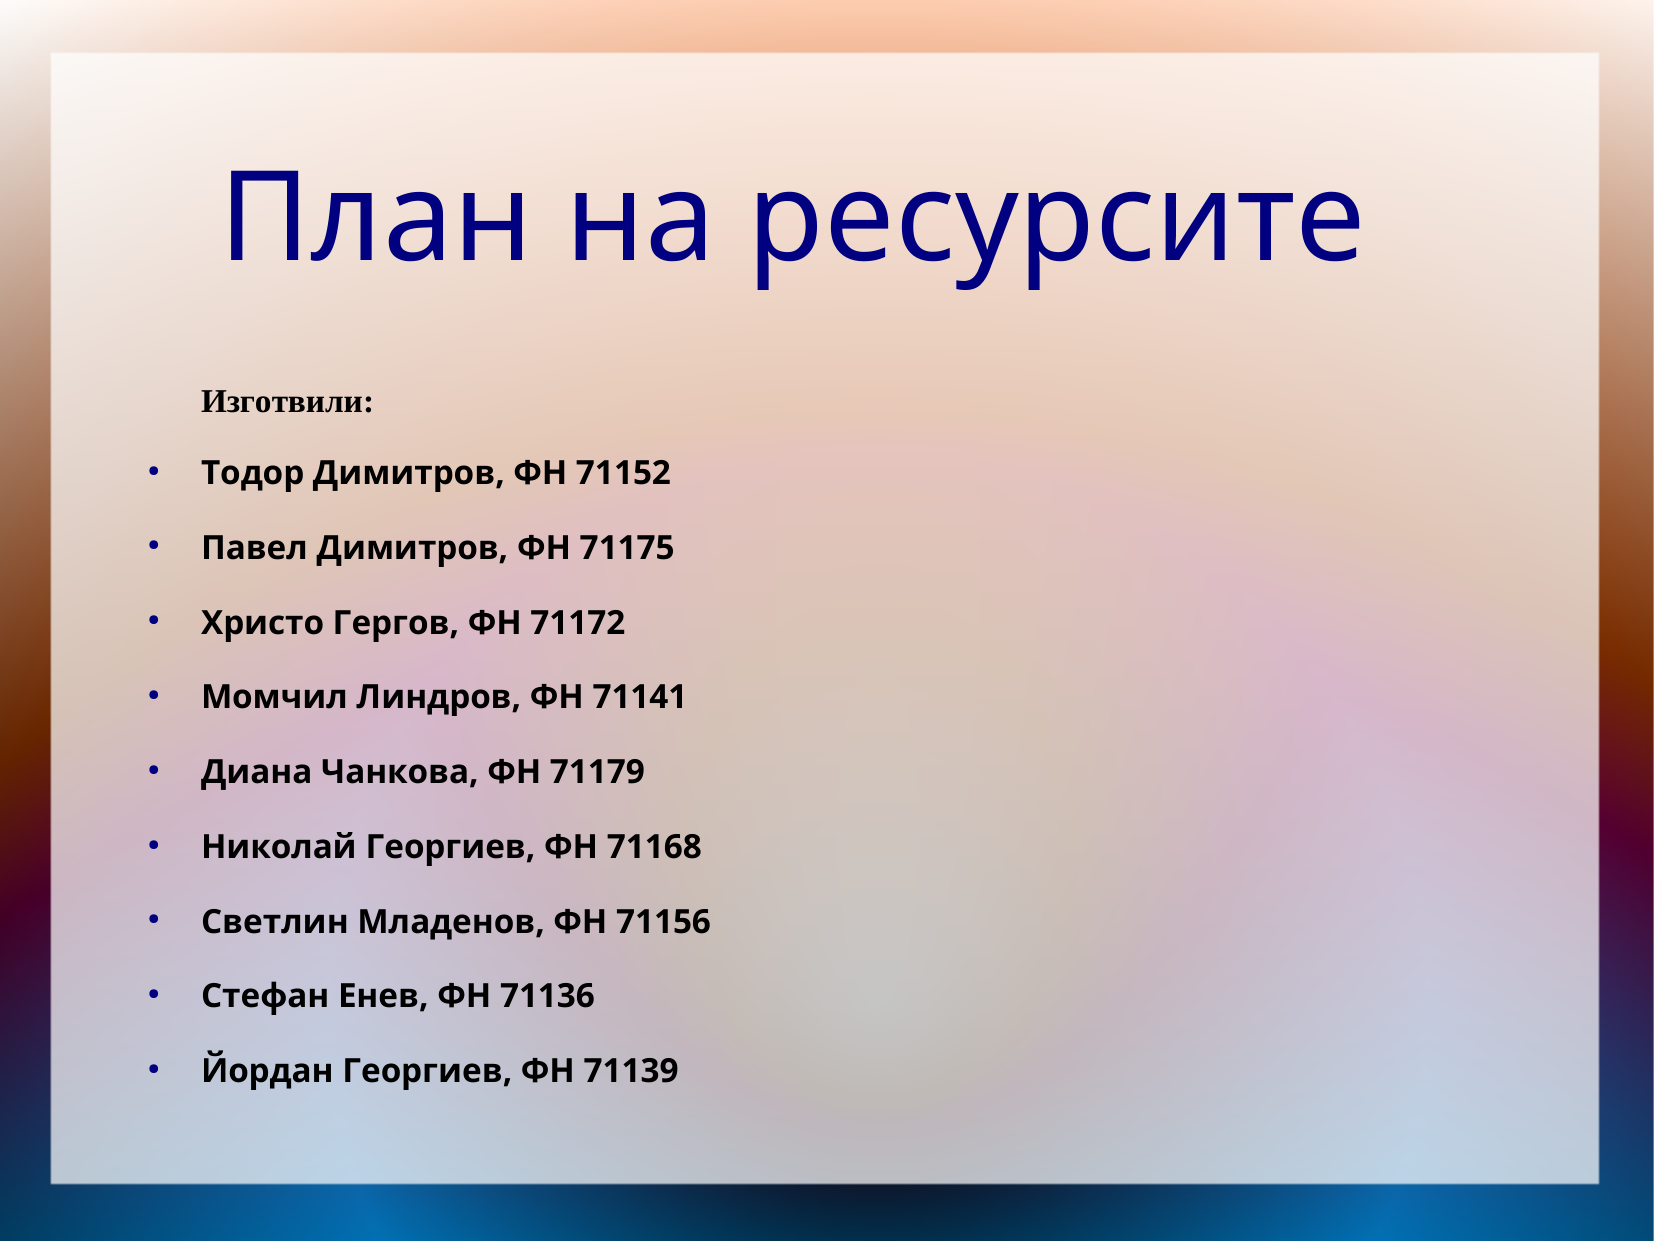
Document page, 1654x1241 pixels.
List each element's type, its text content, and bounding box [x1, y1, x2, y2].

picture [0, 0, 1654, 1241]
title План на ресурсите [49, 108, 1538, 316]
list Изготвили: Тодор Димитров, ФН 71152 Павел Димитров, ФН 71175 Христо Гергов, ФН 71172 Момчил Линдров, ФН 71141 Диана Чанкова, ФН 71179 Николай Георгиев, ФН 71168 Светлин Младенов, ФН 71156 Стефан Енев, ФН 71136 Йордан Георгиев, ФН 71139 [112, 382, 901, 1051]
